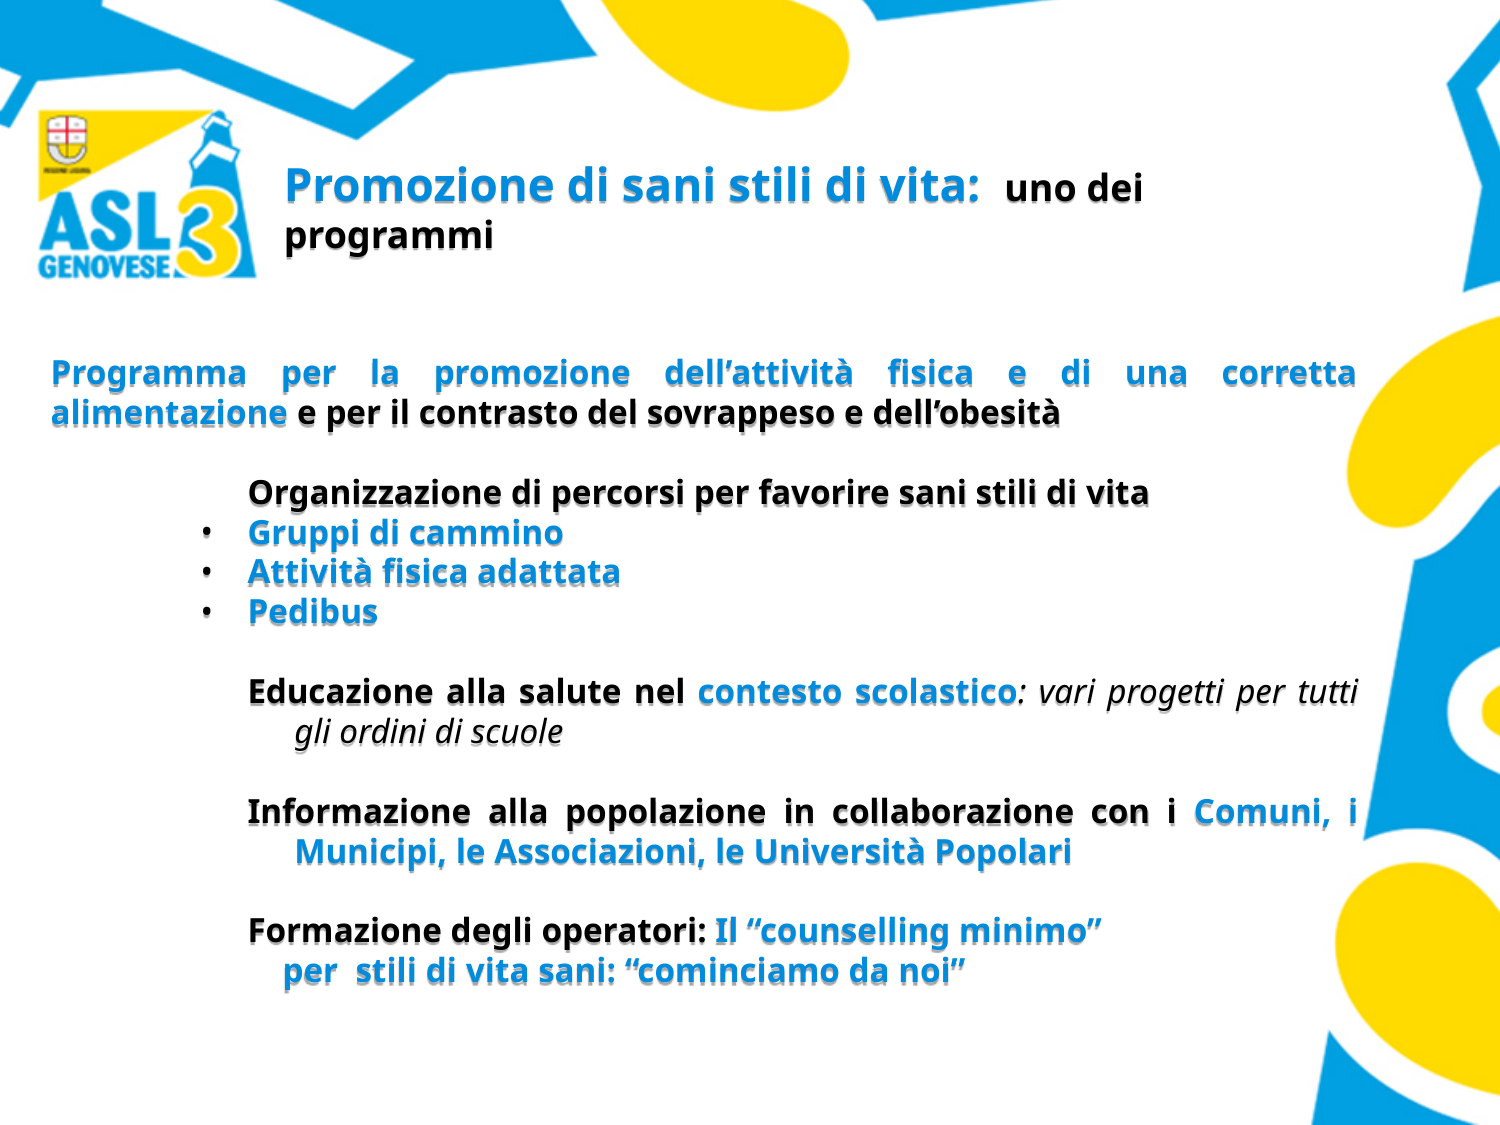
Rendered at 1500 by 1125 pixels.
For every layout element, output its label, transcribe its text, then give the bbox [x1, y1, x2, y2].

list Programma per la promozione dell’attività fisica e di una corretta alimentazione e per il contrasto del sovrappeso e dell’obesità Organizzazione di percorsi per favorire sani stili di vita Gruppi di cammino Attività fisica adattata Pedibus Educazione alla salute nel contesto scolastico: vari progetti per tutti gli ordini di scuole Informazione alla popolazione in collaborazione con i Comuni, i Municipi, le Associazioni, le Università Popolari Formazione degli operatori: Il “counselling minimo” per stili di vita sani: “cominciamo da noi” [35, 343, 1374, 1125]
title Promozione di sani stili di vita: uno dei programmi [268, 148, 1331, 265]
